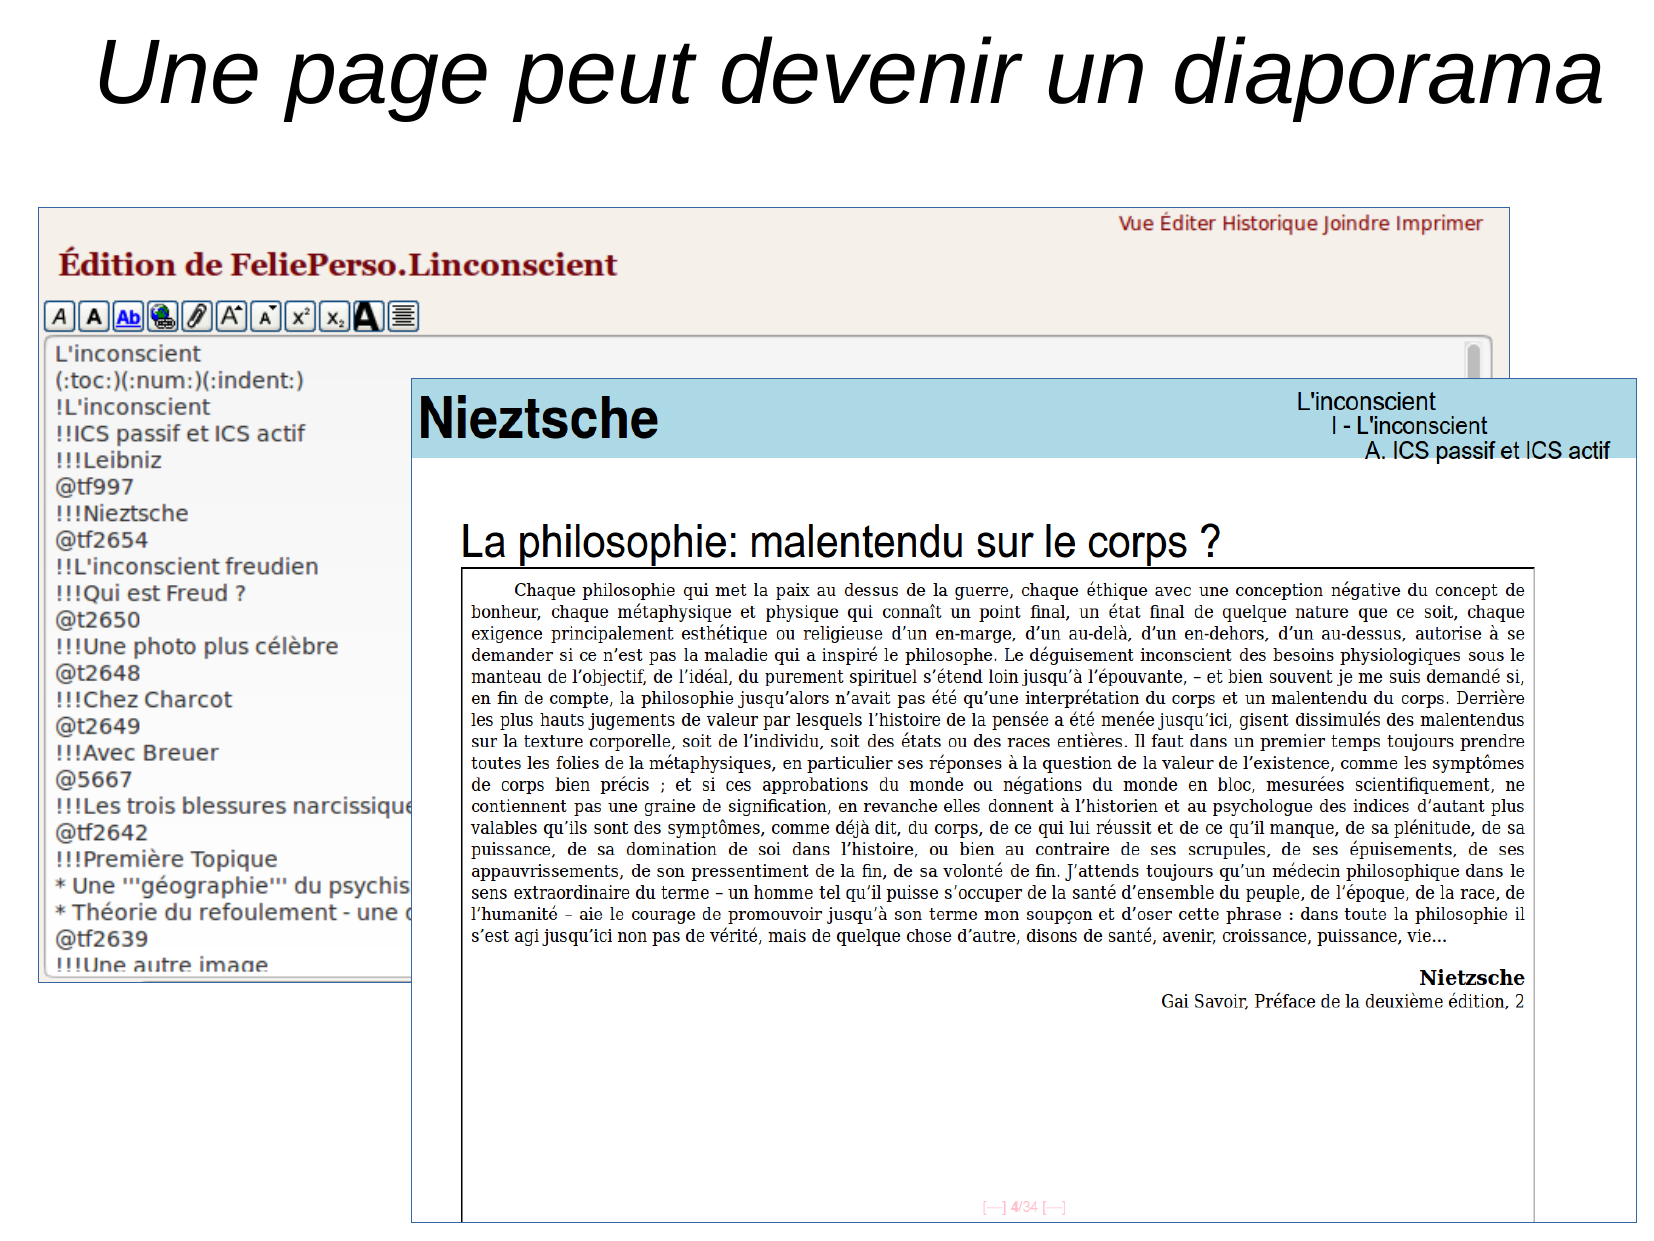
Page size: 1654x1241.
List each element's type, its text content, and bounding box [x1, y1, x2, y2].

picture [38, 207, 1637, 1223]
title Une page peut devenir un diaporama [82, 0, 1619, 226]
